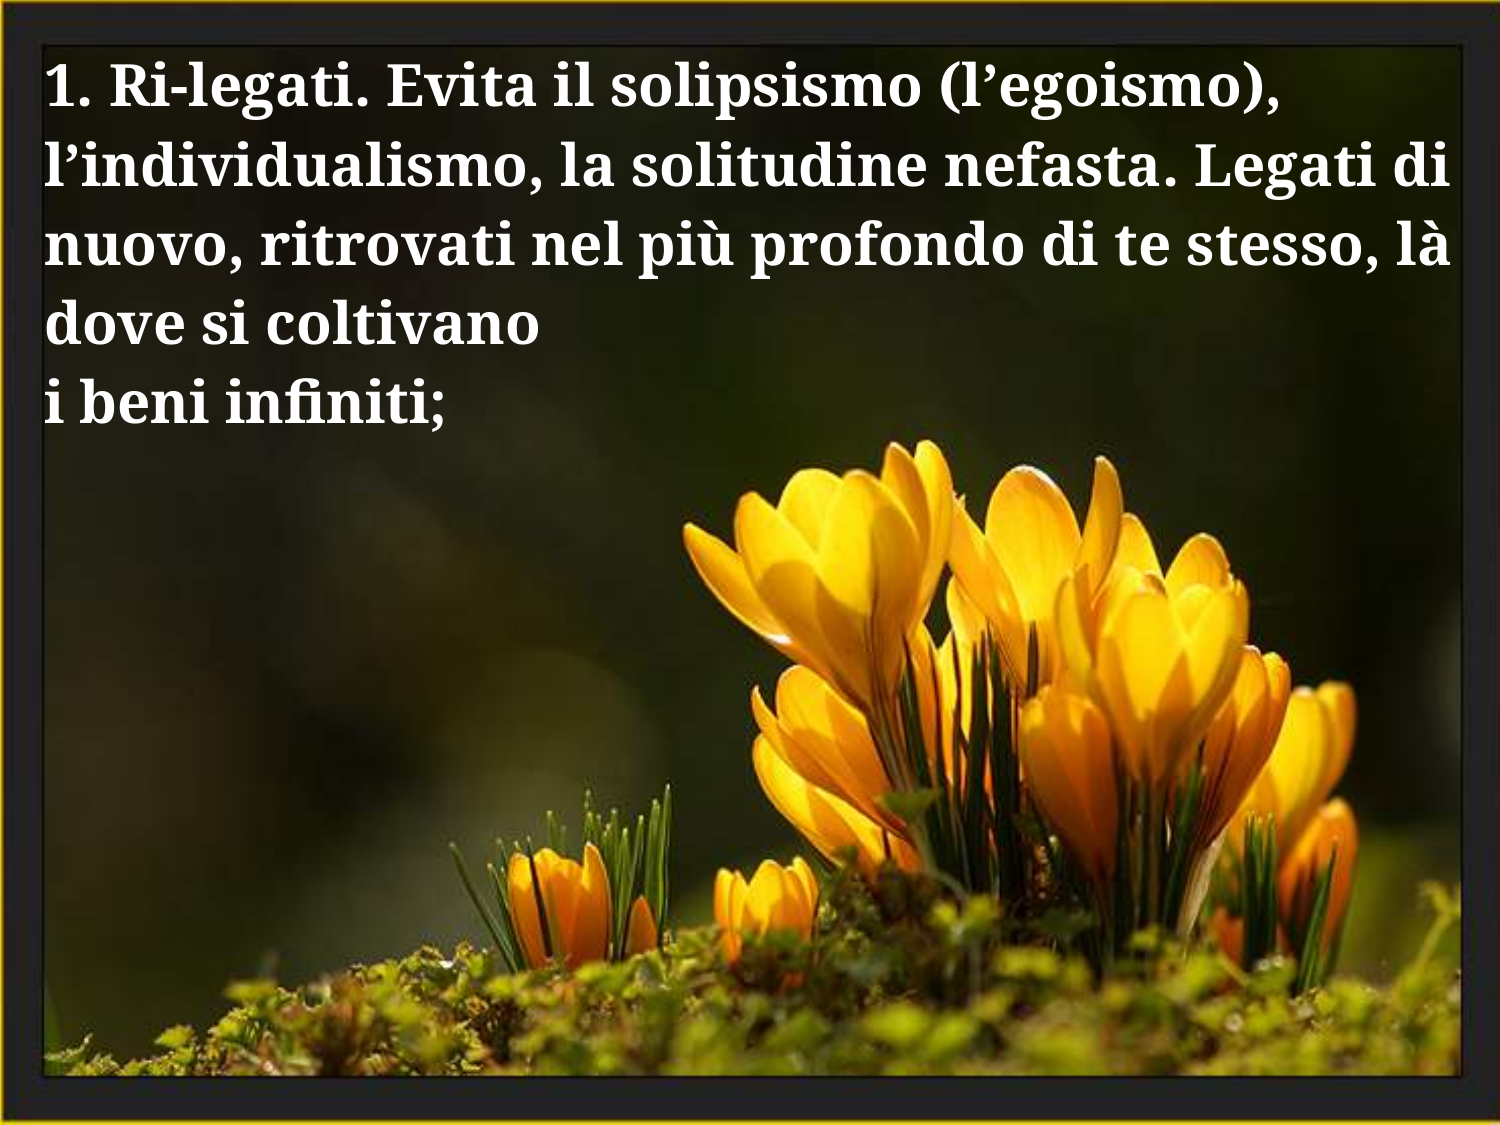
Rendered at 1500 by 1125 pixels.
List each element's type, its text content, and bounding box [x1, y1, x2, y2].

text_box 1. Ri-legati. Evita il solipsismo (l’egoismo), l’individualismo, la solitudine nefasta. Legati di nuovo, ritrovati nel più profondo di te stesso, là dove si coltivano i beni infiniti; [29, 36, 1500, 449]
picture [0, 0, 1500, 1125]
